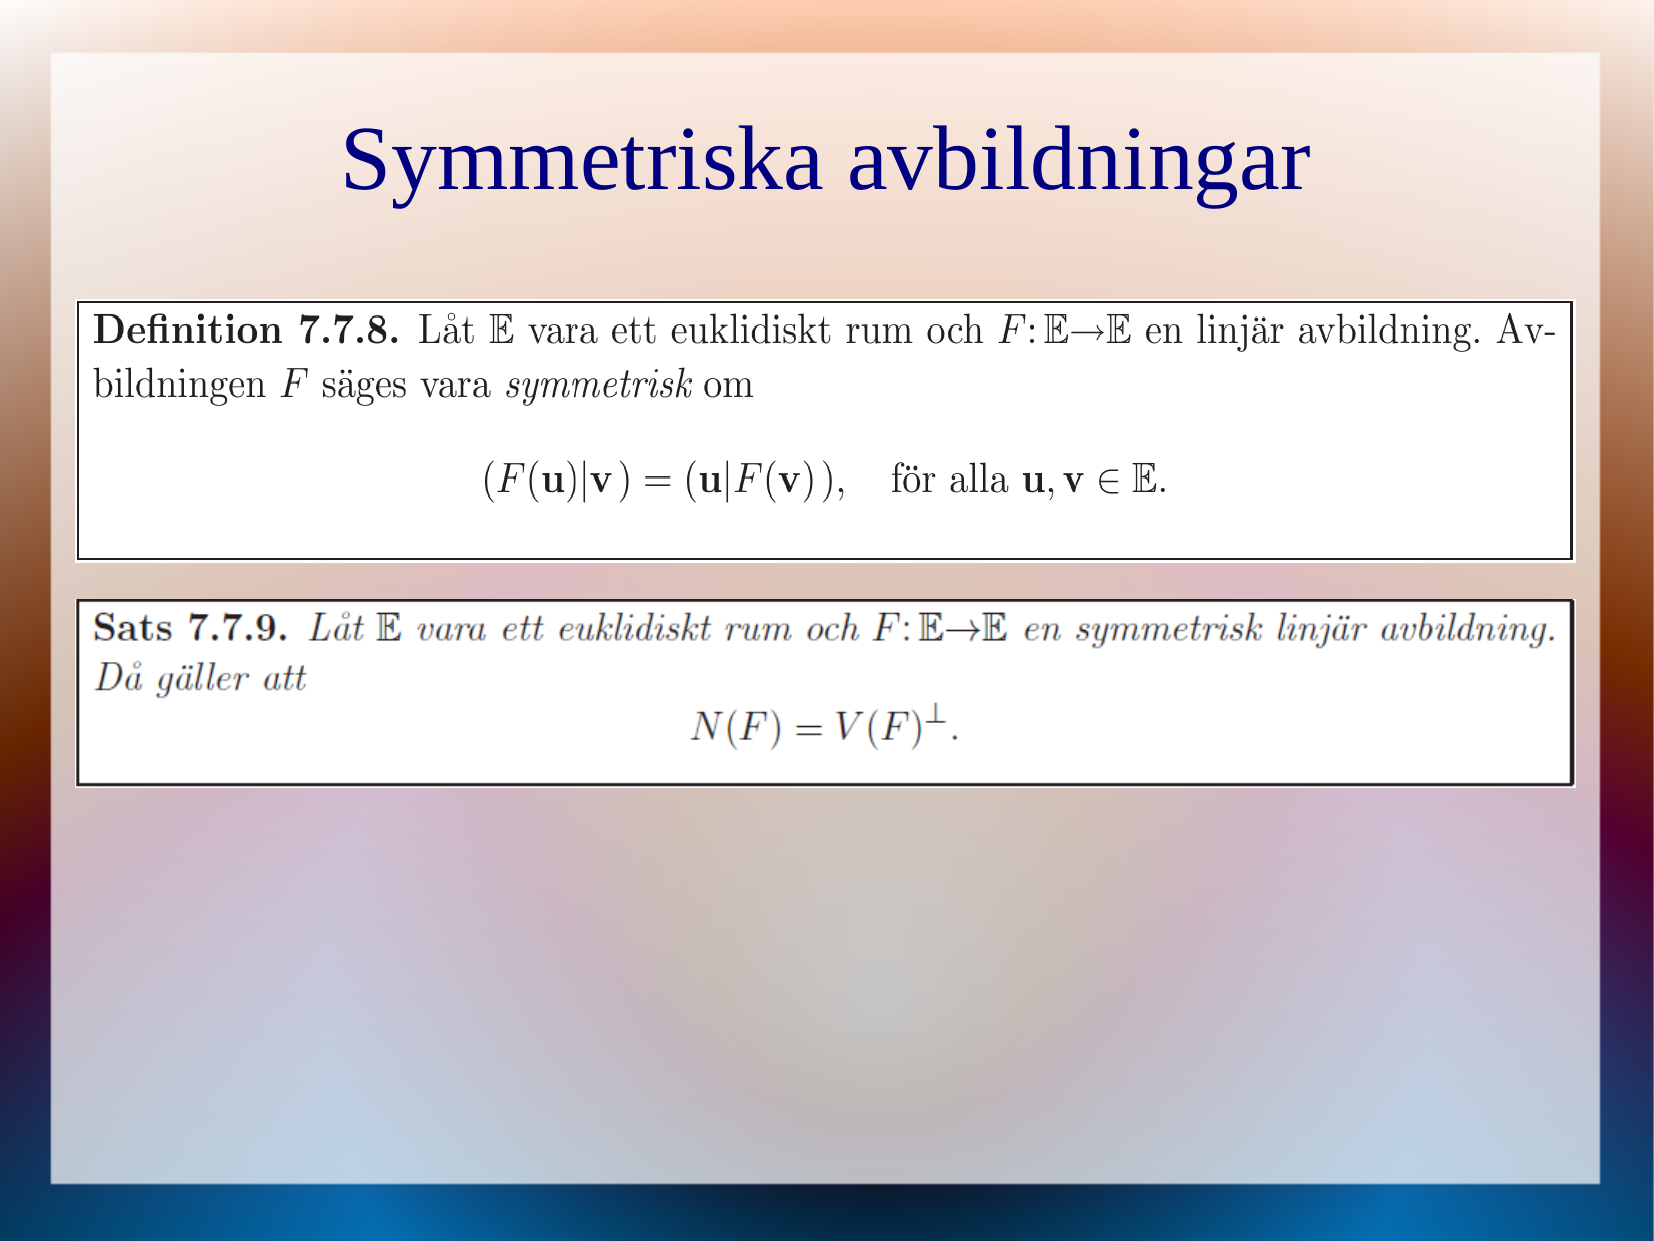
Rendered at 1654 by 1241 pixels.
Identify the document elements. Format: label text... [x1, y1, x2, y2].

title Symmetriska avbildningar [82, 62, 1571, 255]
picture [0, 0, 1654, 1241]
